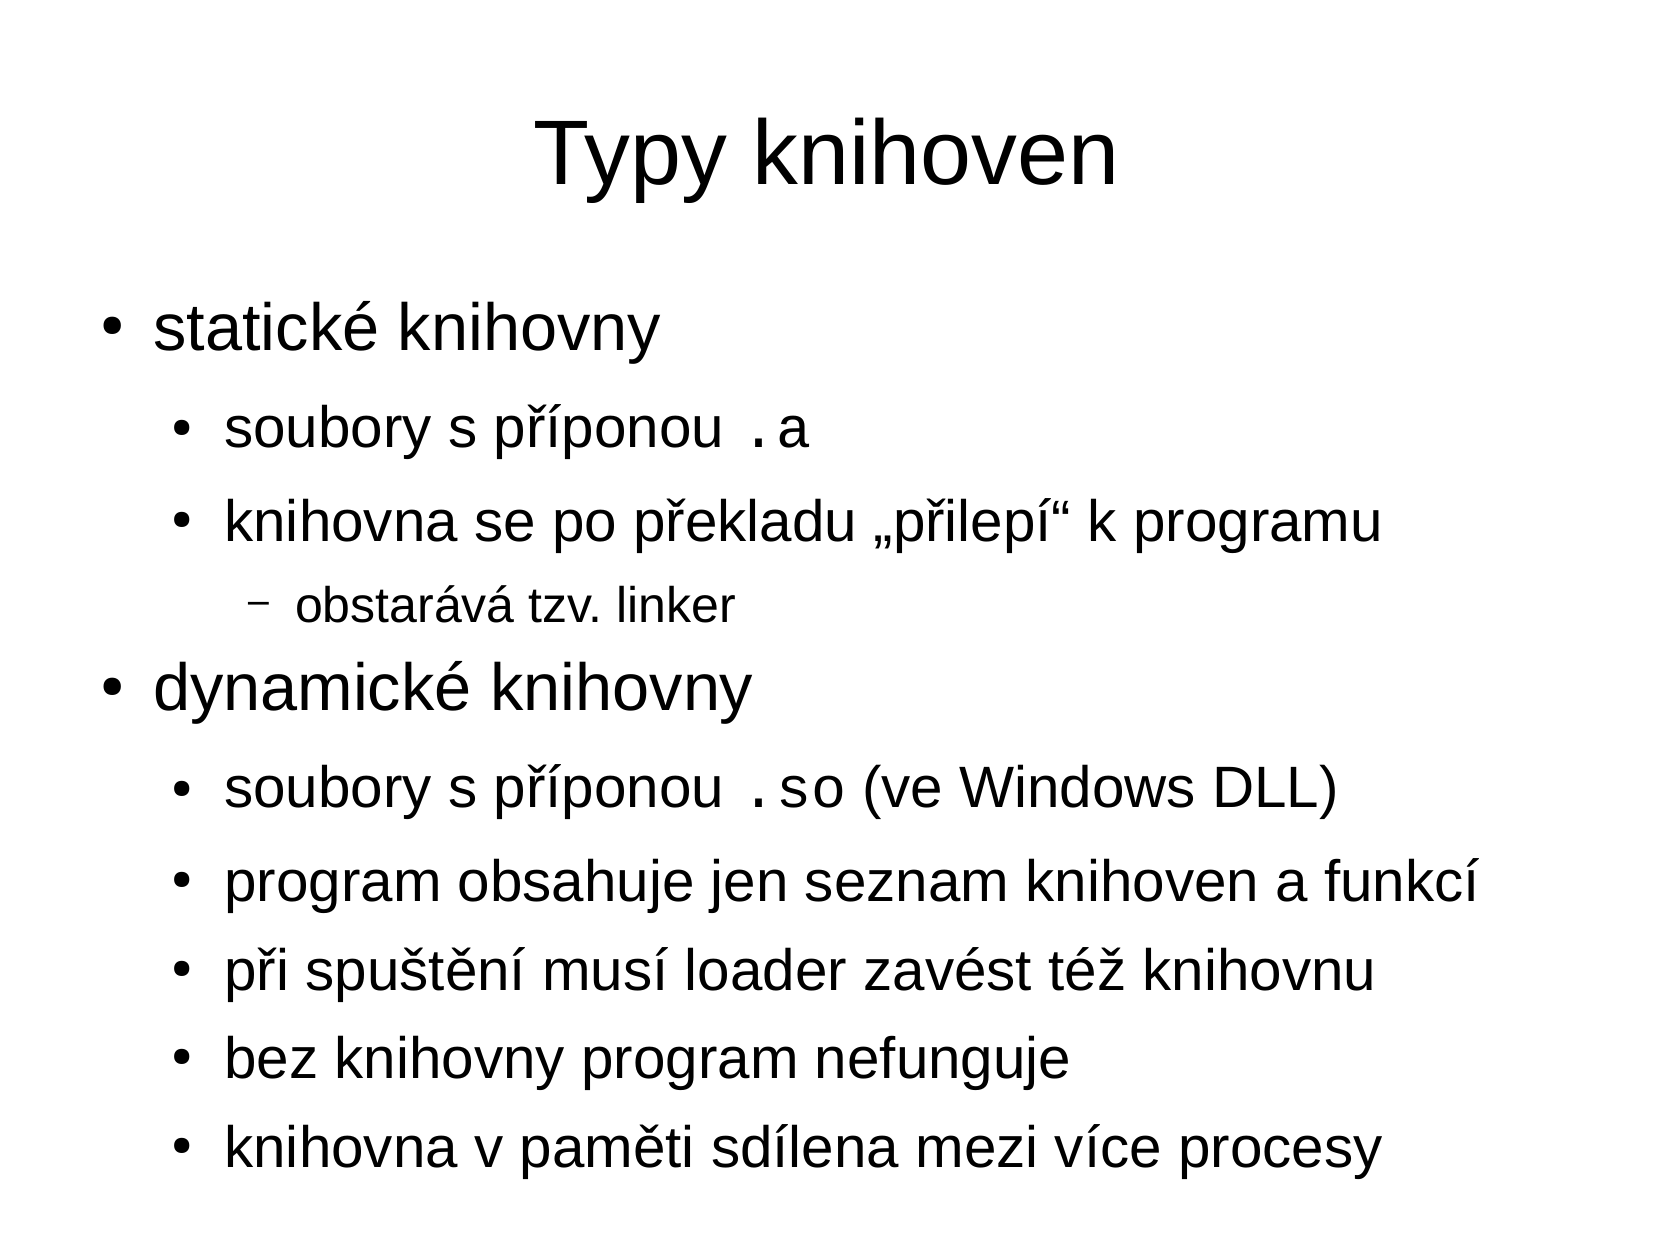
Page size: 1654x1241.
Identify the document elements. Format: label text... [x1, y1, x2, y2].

list statické knihovny soubory s příponou .a knihovna se po překladu „přilepí“ k programu obstarává tzv. linker dynamické knihovny soubory s příponou .so (ve Windows DLL) program obsahuje jen seznam knihoven a funkcí při spuštění musí loader zavést též knihovnu bez knihovny program nefunguje knihovna v paměti sdílena mezi více procesy [82, 290, 1571, 1180]
title Typy knihoven [82, 56, 1571, 250]
